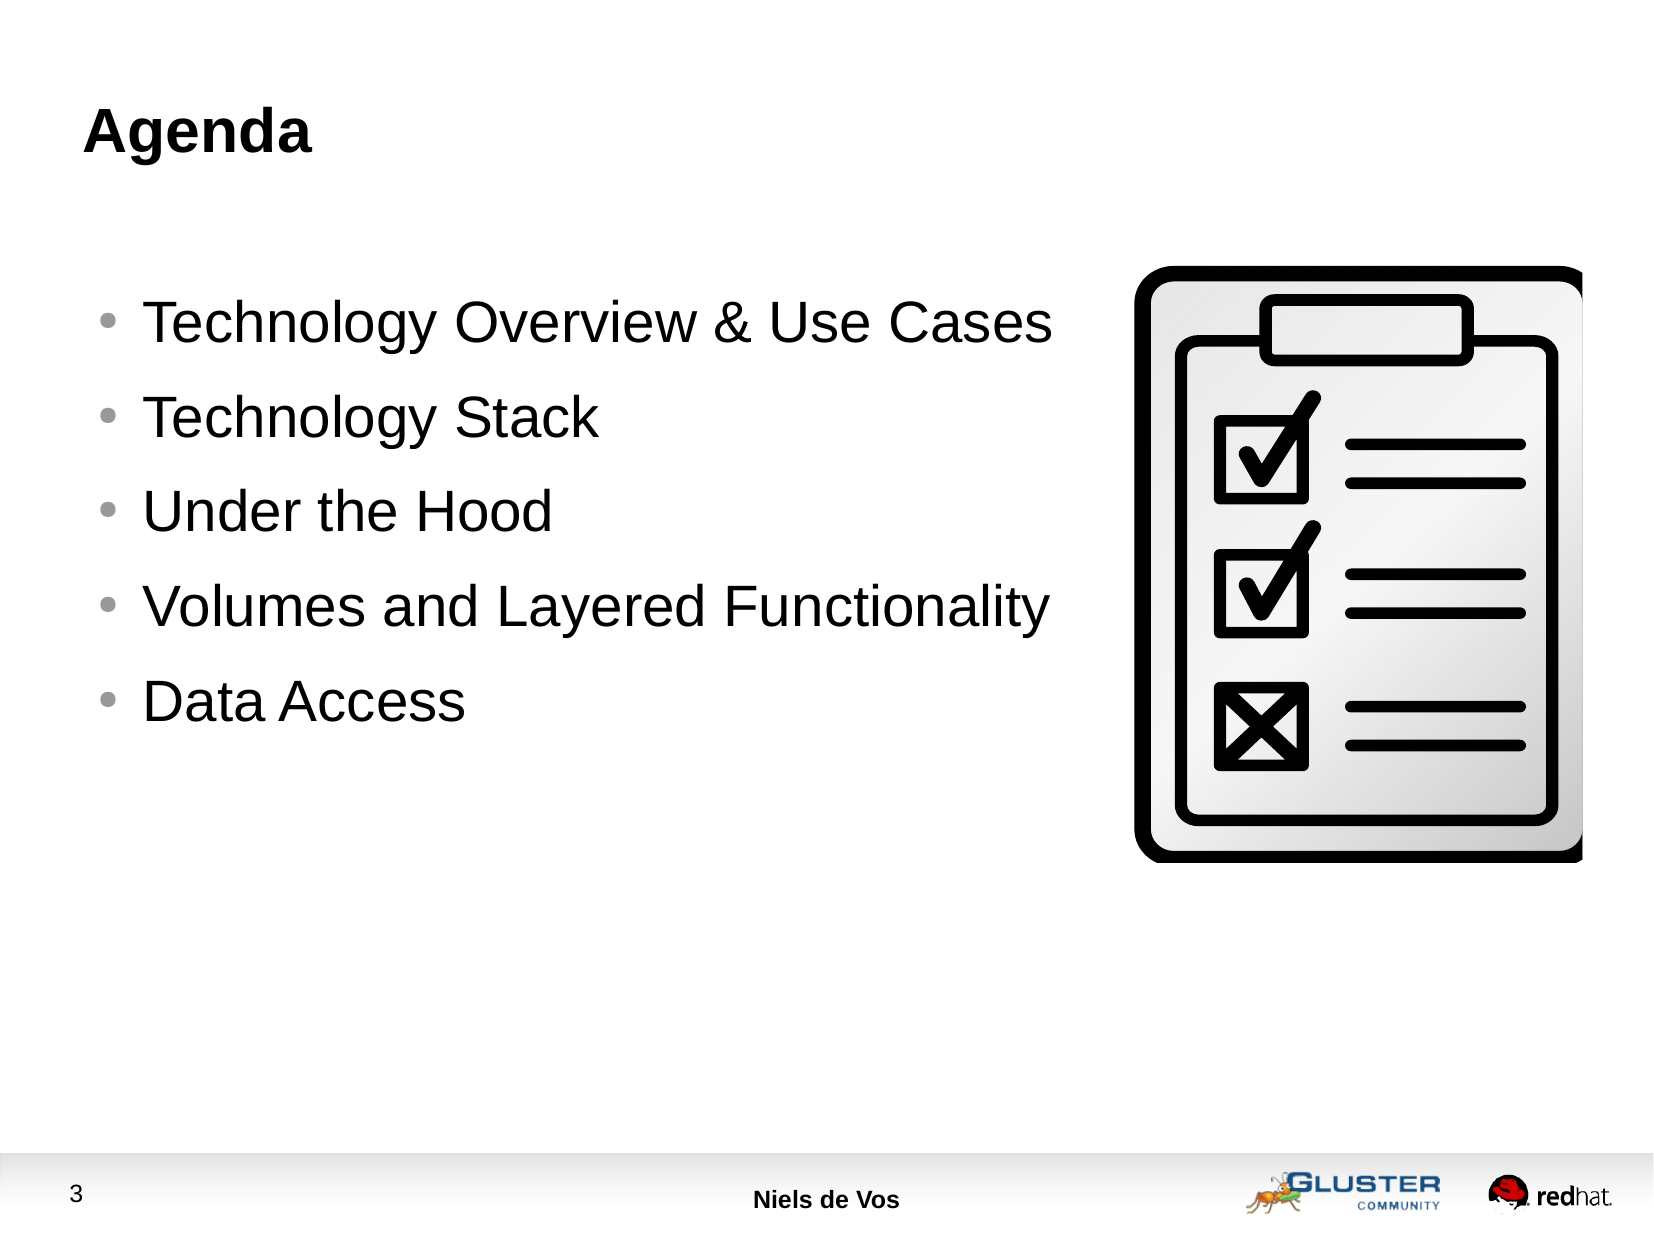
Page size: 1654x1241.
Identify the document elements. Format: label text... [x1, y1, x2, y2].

picture [1125, 254, 1583, 863]
title Agenda [82, 37, 1571, 226]
picture [0, 1153, 1654, 1238]
list Technology Overview & Use Cases Technology Stack Under the Hood Volumes and Layered Functionality Data Access [82, 290, 1571, 1109]
